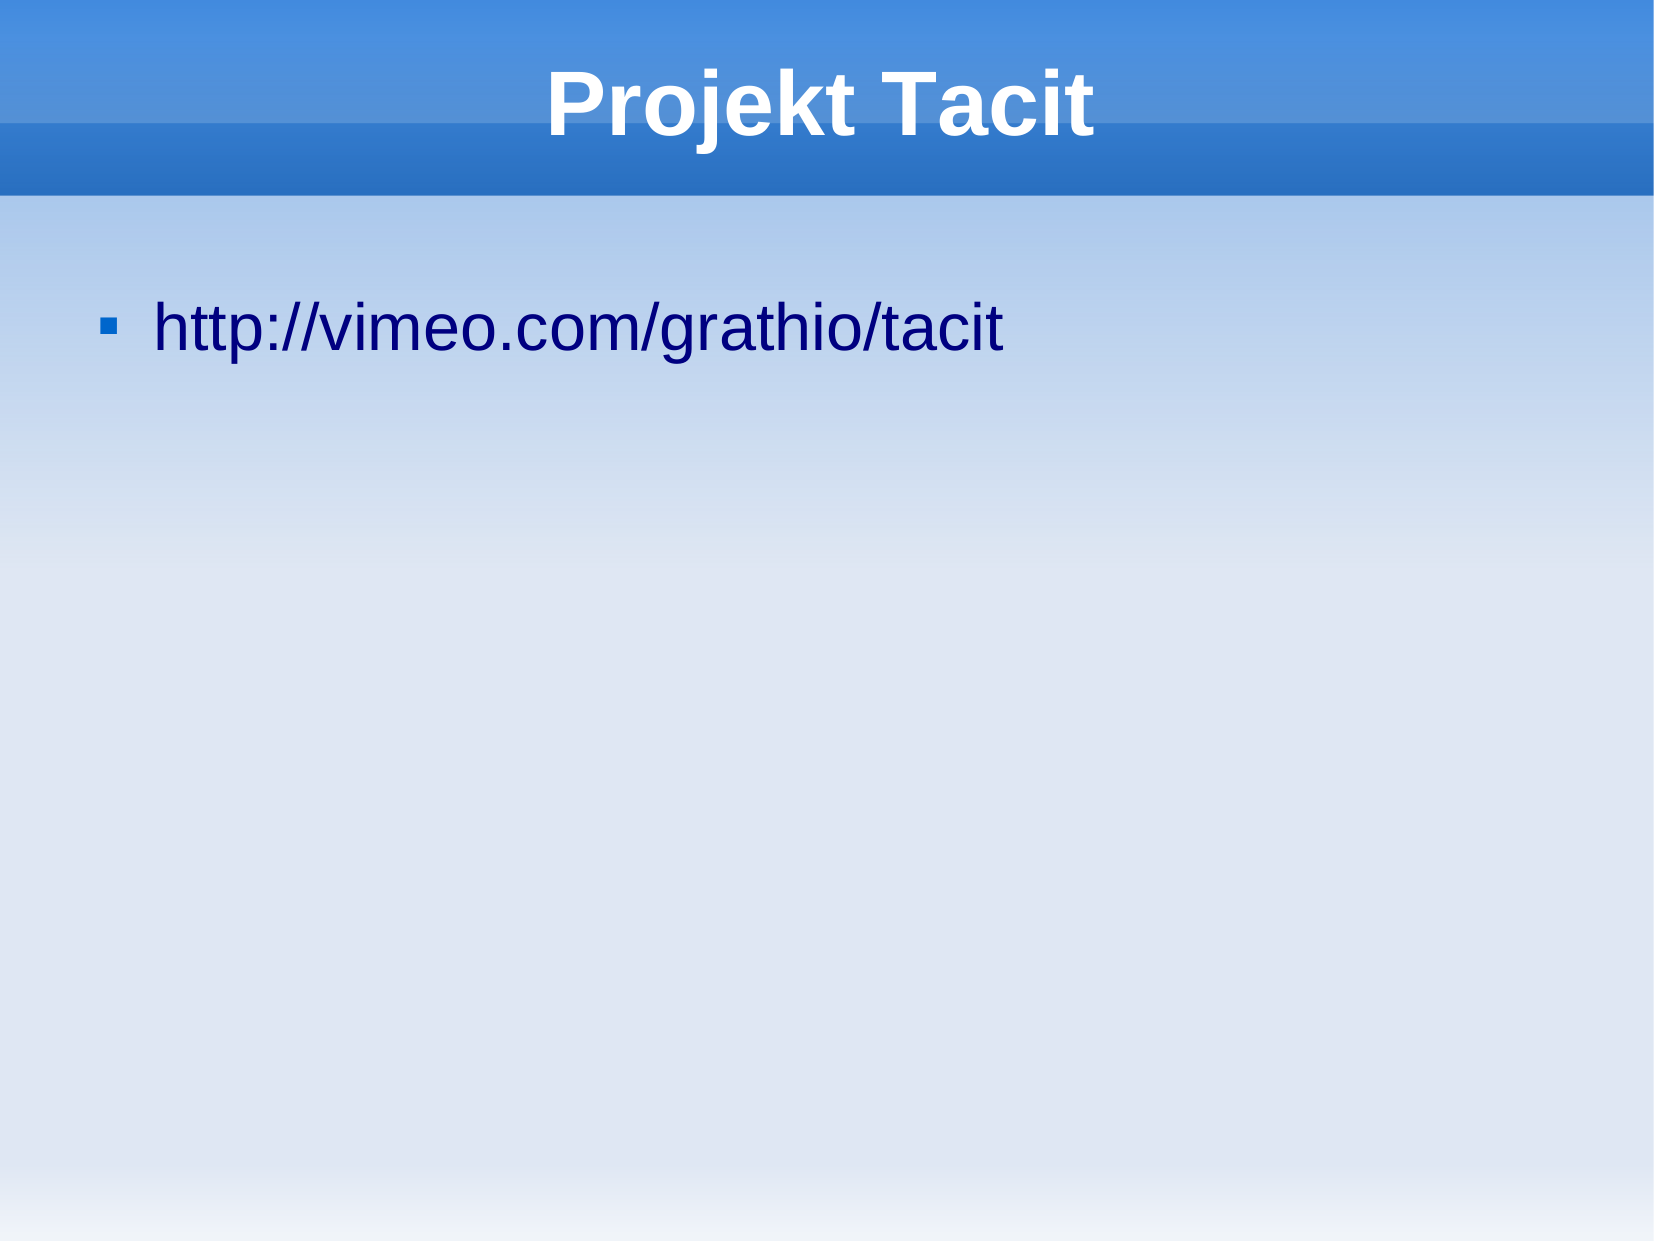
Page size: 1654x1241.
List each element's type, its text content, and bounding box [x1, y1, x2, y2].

picture [0, 0, 1654, 1241]
list http://vimeo.com/grathio/tacit [82, 290, 1571, 1094]
title Projekt Tacit [76, 7, 1565, 200]
